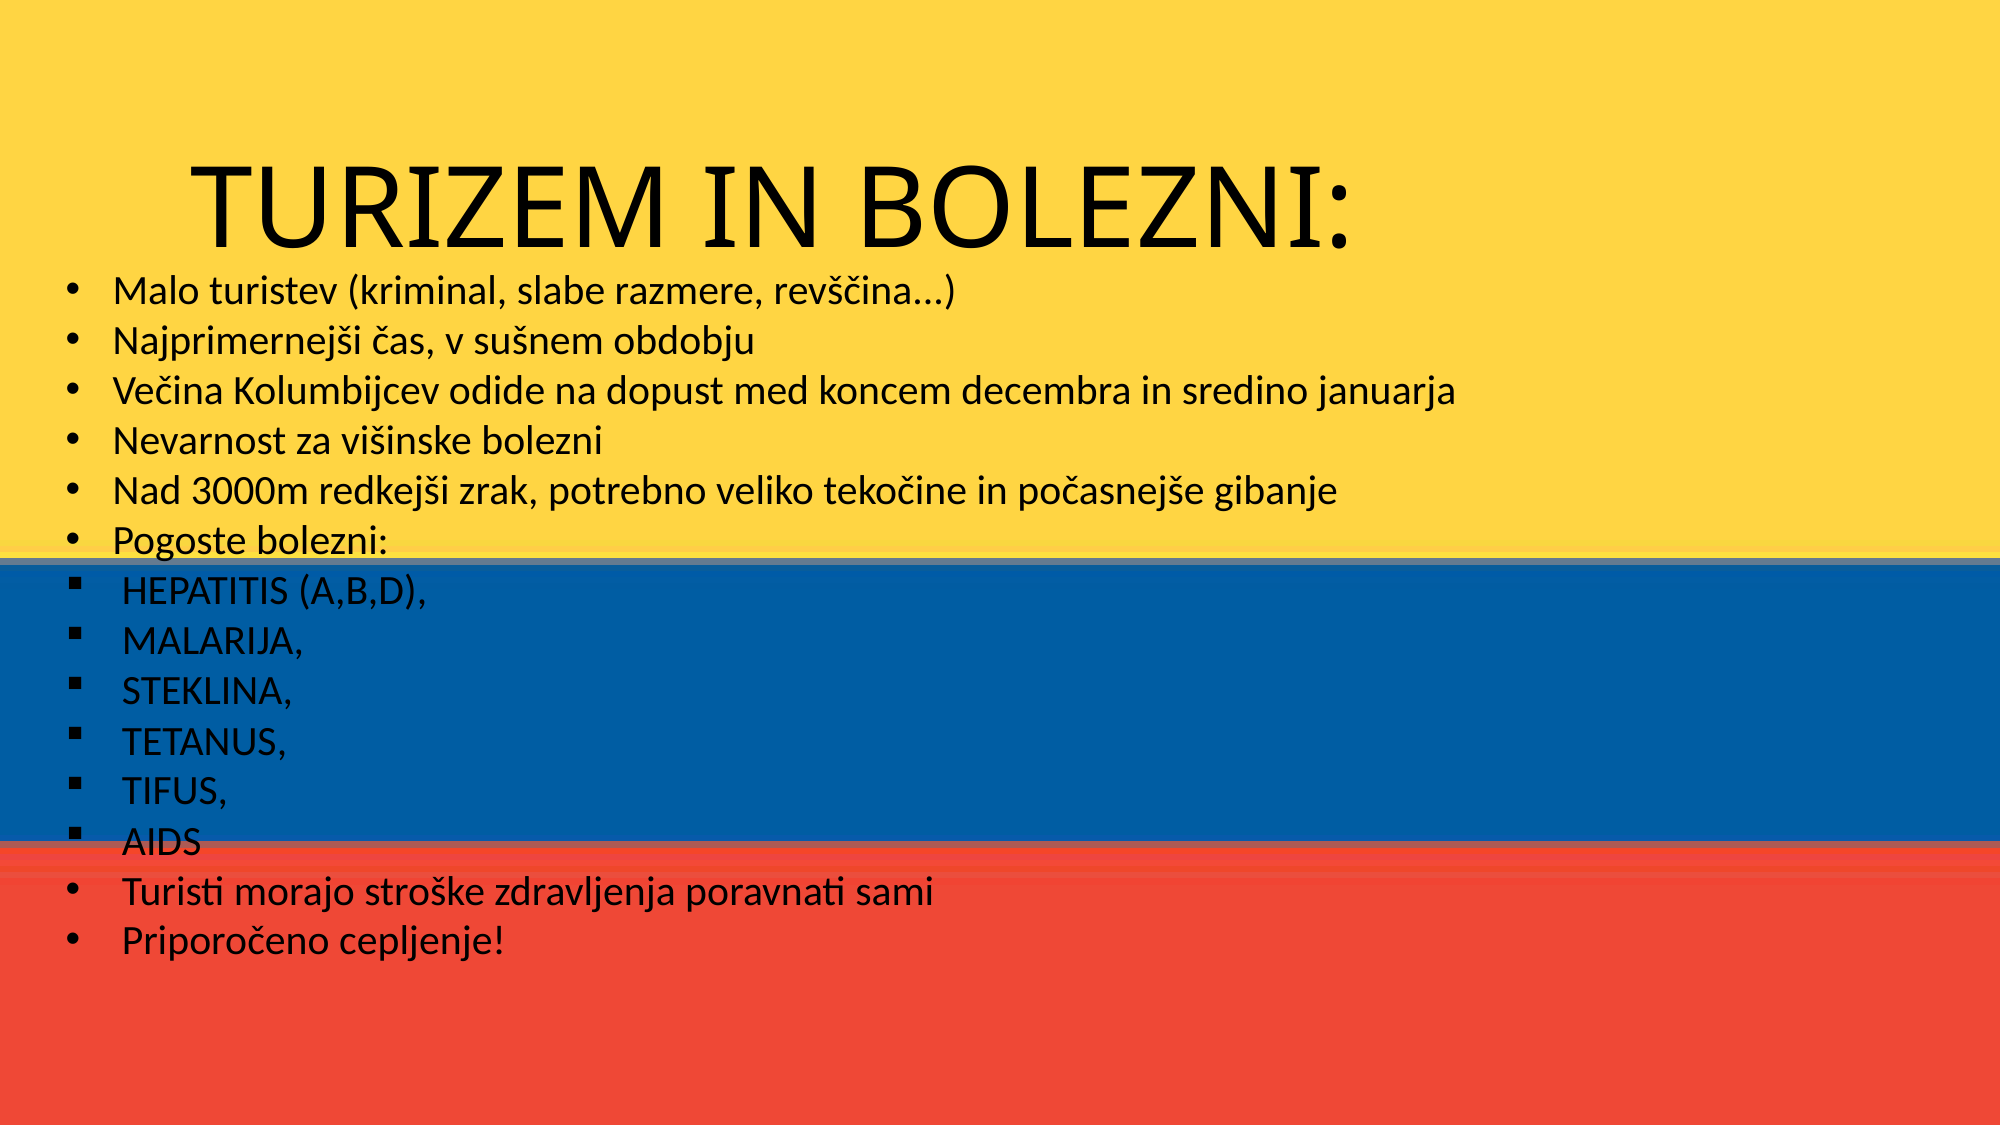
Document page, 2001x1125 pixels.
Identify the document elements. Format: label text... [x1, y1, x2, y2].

text_box Malo turistev (kriminal, slabe razmere, revščina...) Najprimernejši čas, v sušnem obdobju Večina Kolumbijcev odide na dopust med koncem decembra in sredino januarja Nevarnost za višinske bolezni Nad 3000m redkejši zrak, potrebno veliko tekočine in počasnejše gibanje Pogoste bolezni: HEPATITIS (A,B,D), MALARIJA, STEKLINA, TETANUS, TIFUS, AIDS Turisti morajo stroške zdravljenja poravnati sami Priporočeno cepljenje! [50, 255, 1974, 1071]
title Turizem in bolezni: [175, 79, 1826, 255]
picture [0, 0, 2000, 1125]
